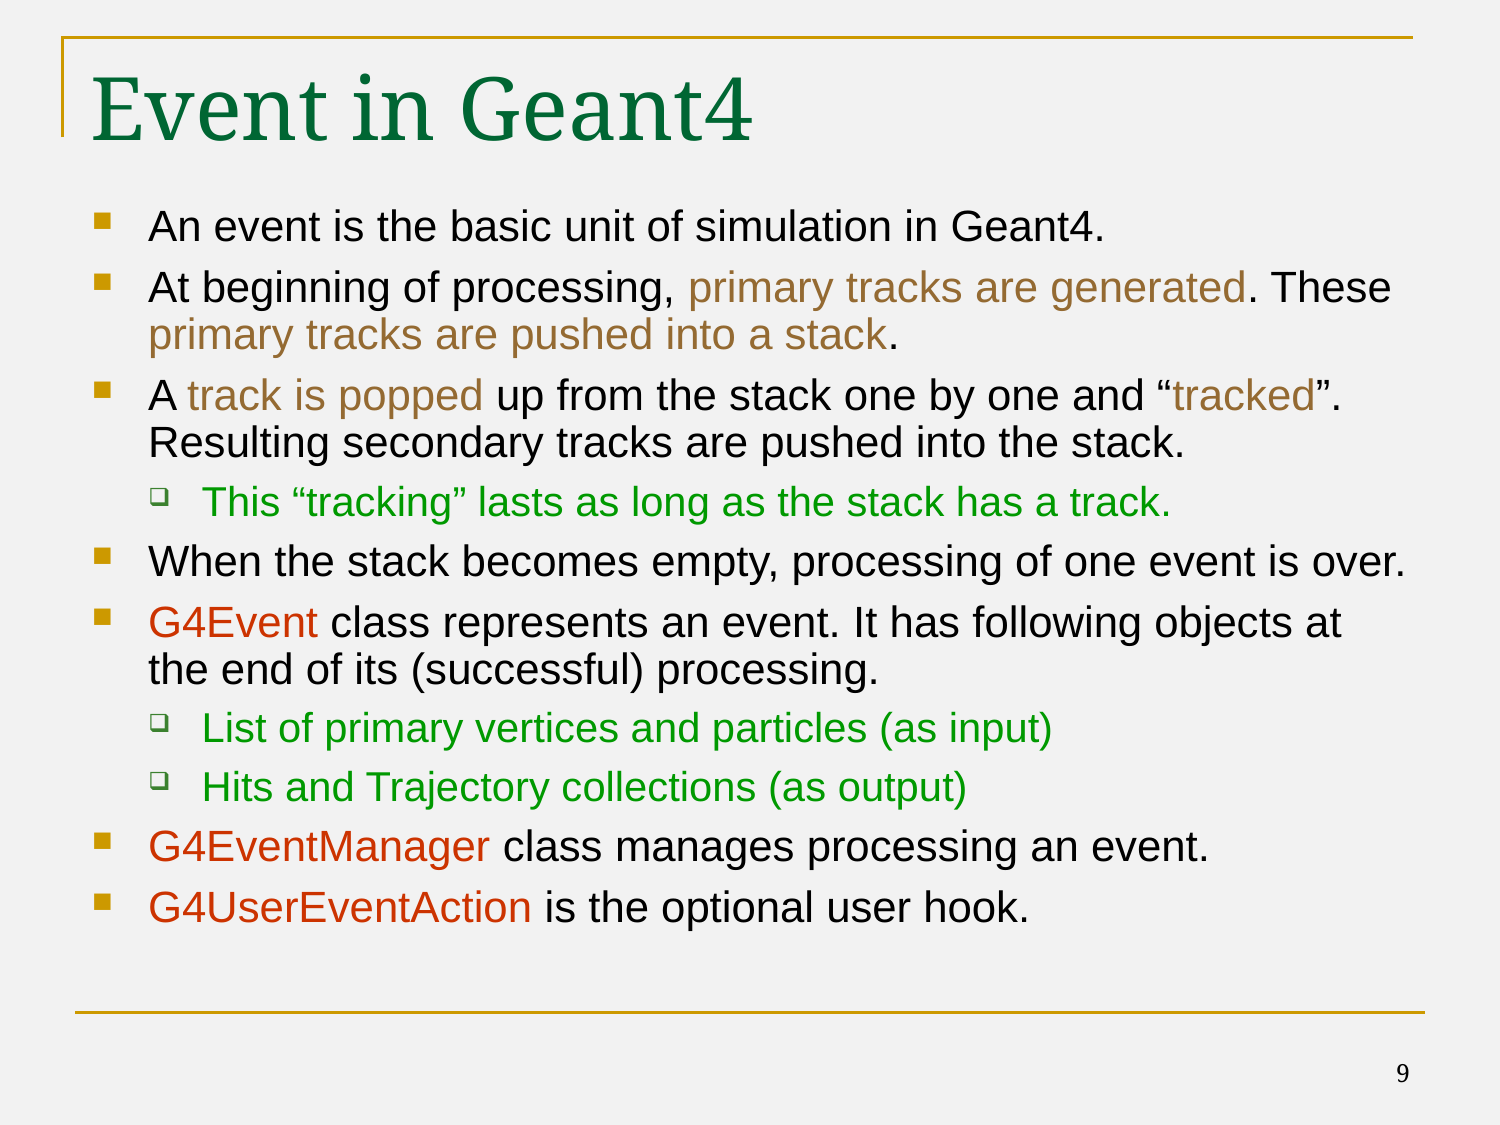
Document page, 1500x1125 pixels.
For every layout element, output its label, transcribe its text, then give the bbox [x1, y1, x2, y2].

text_box <number> [1074, 1024, 1426, 1100]
list An event is the basic unit of simulation in Geant4. At beginning of processing, primary tracks are generated. These primary tracks are pushed into a stack. A track is popped up from the stack one by one and “tracked”. Resulting secondary tracks are pushed into the stack. This “tracking” lasts as long as the stack has a track. When the stack becomes empty, processing of one event is over. G4Event class represents an event. It has following objects at the end of its (successful) processing. List of primary vertices and particles (as input) Hits and Trajectory collections (as output) G4EventManager class manages processing an event. G4UserEventAction is the optional user hook. [76, 196, 1427, 1011]
title Event in Geant4 [75, 45, 1426, 233]
